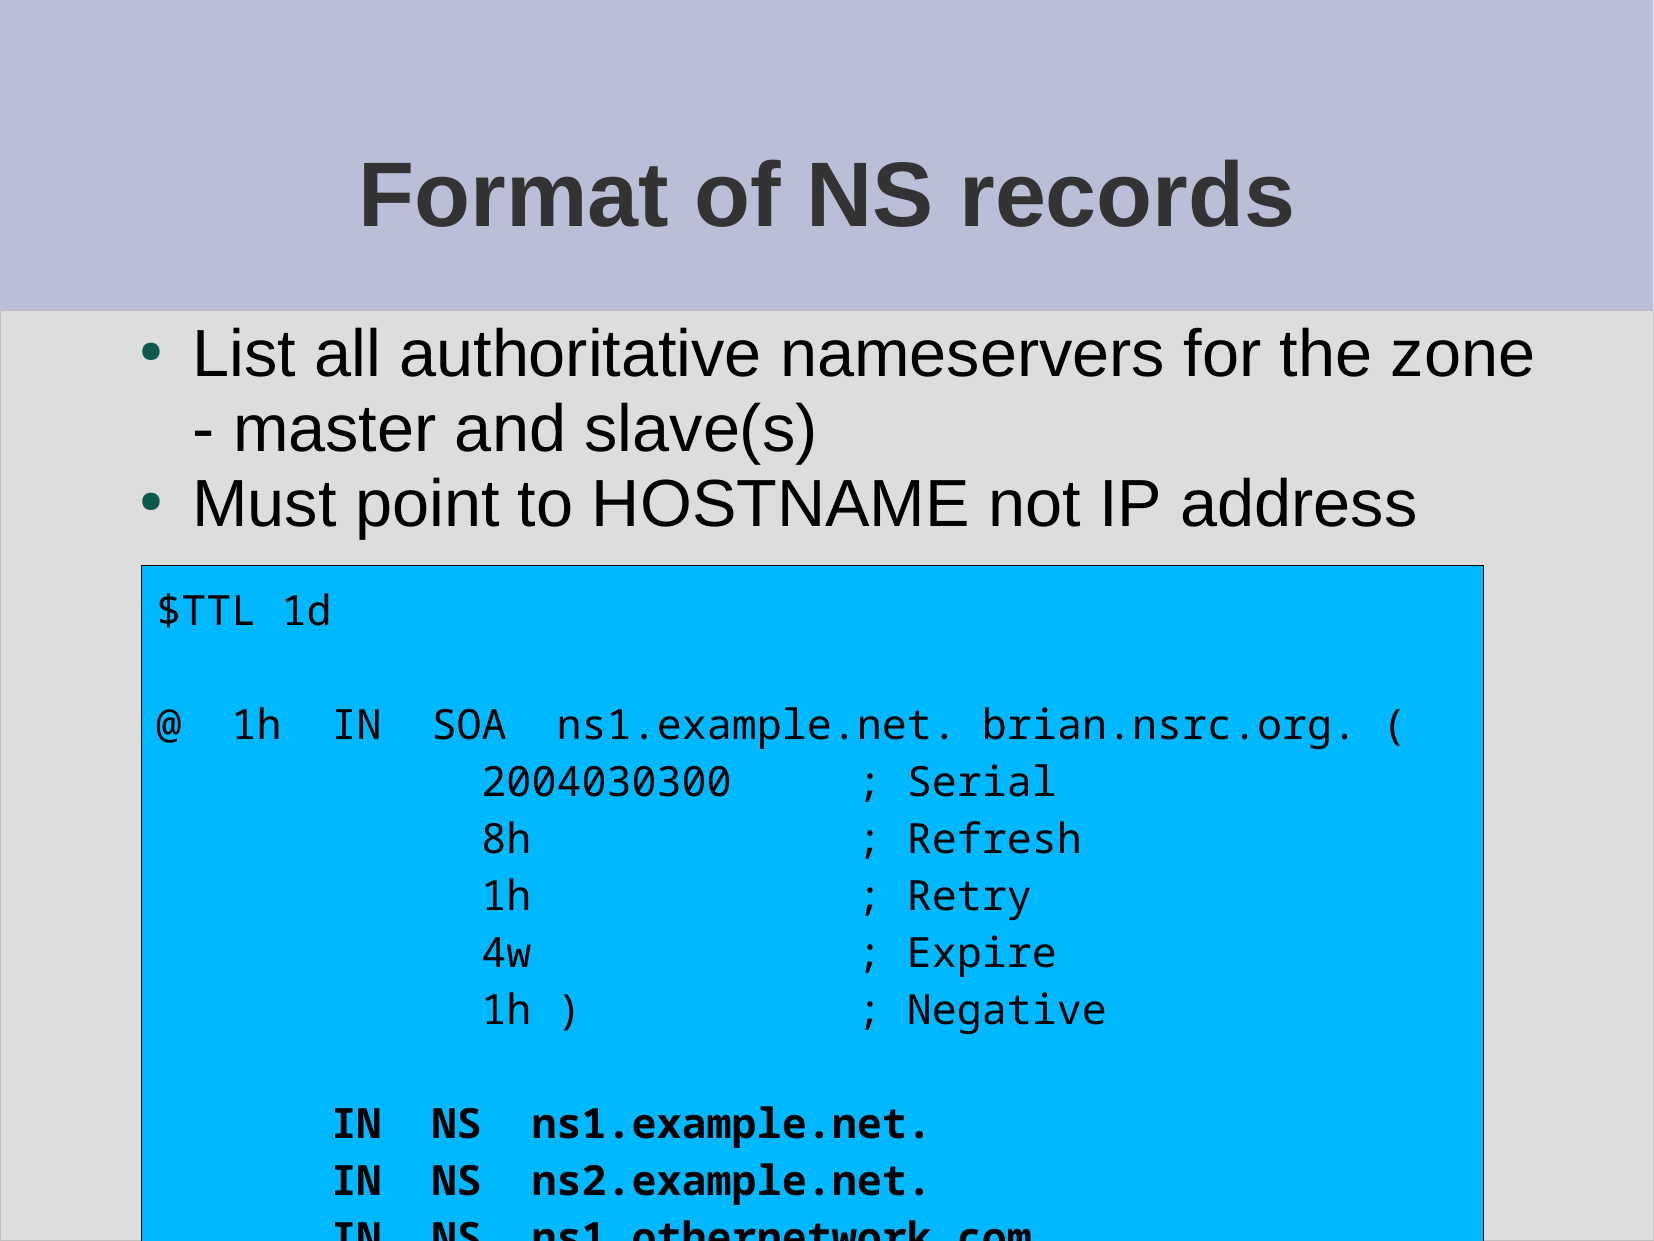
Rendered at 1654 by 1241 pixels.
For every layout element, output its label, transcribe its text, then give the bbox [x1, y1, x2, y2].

text_box $TTL 1d @ 1h IN SOA ns1.example.net. brian.nsrc.org. ( 2004030300 ; Serial 8h ; Refresh 1h ; Retry 4w ; Expire 1h ) ; Negative IN NS ns1.example.net. IN NS ns2.example.net. IN NS ns1.othernetwork.com. [141, 565, 1484, 1167]
title Format of NS records [121, 91, 1534, 299]
list List all authoritative nameservers for the zone - master and slave(s) Must point to HOSTNAME not IP address [121, 316, 1561, 1127]
